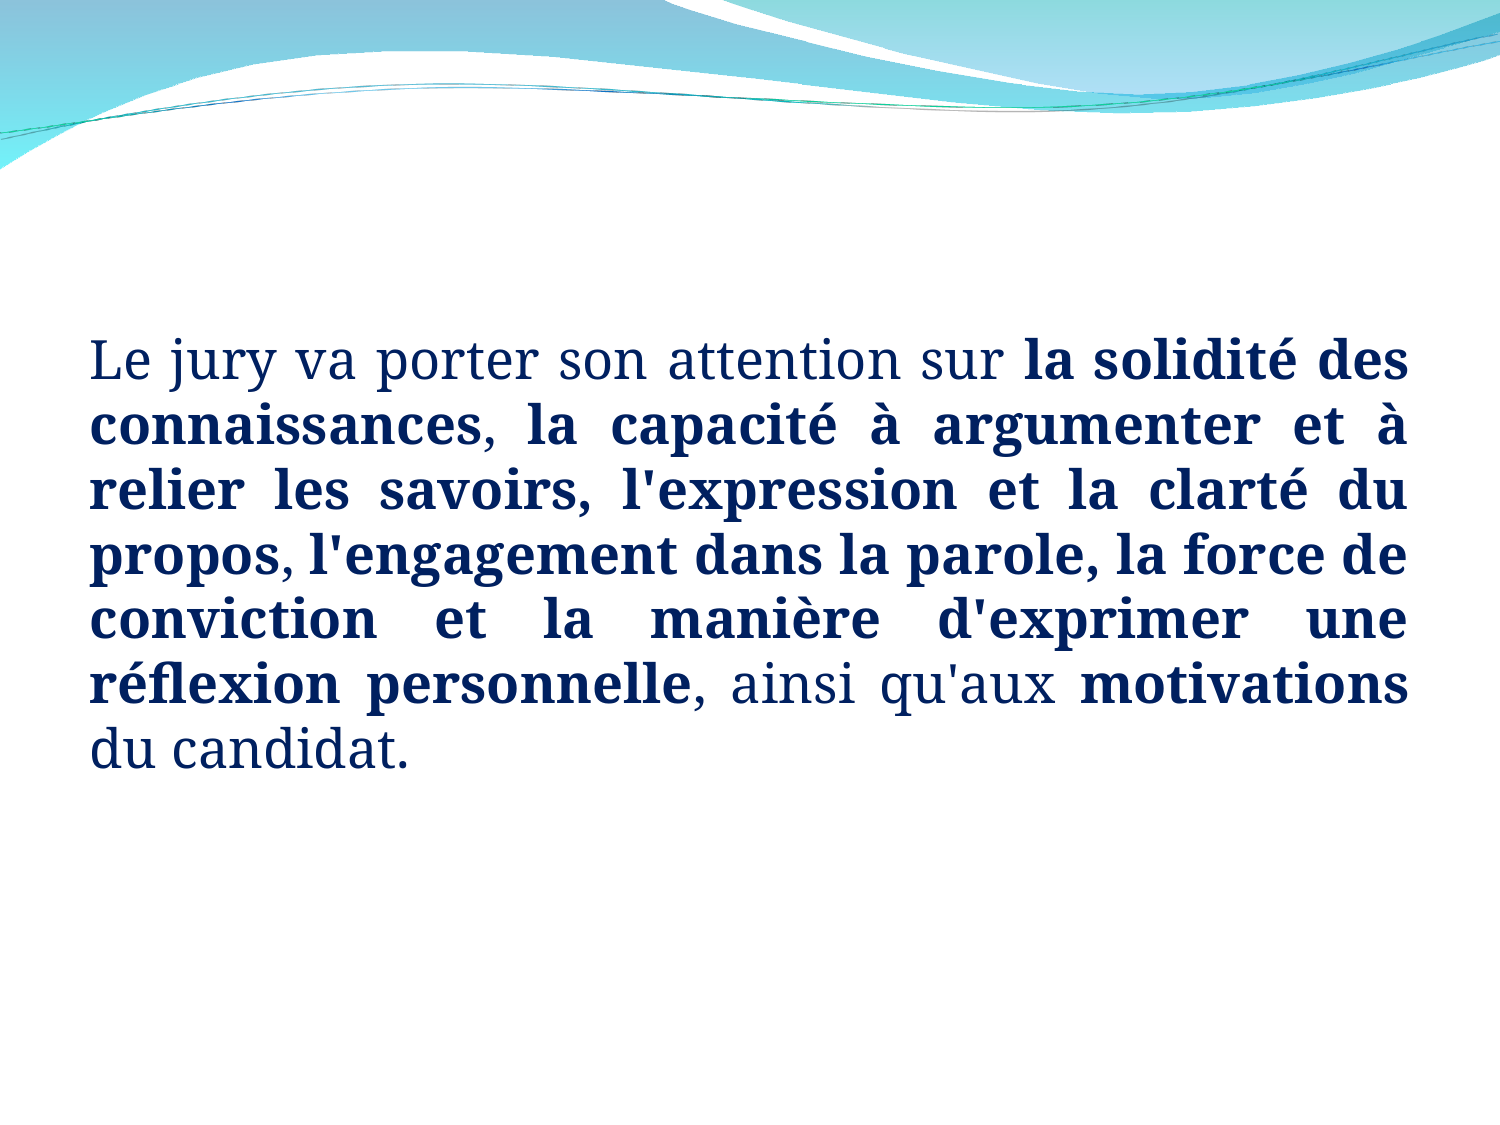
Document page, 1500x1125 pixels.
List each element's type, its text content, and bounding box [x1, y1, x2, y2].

picture [0, 33, 1500, 140]
list Le jury va porter son attention sur la solidité des connaissances, la capacité à argumenter et à relier les savoirs, l'expression et la clarté du propos, l'engagement dans la parole, la force de conviction et la manière d'exprimer une réflexion personnelle, ainsi qu'aux motivations du candidat. [75, 317, 1426, 1038]
